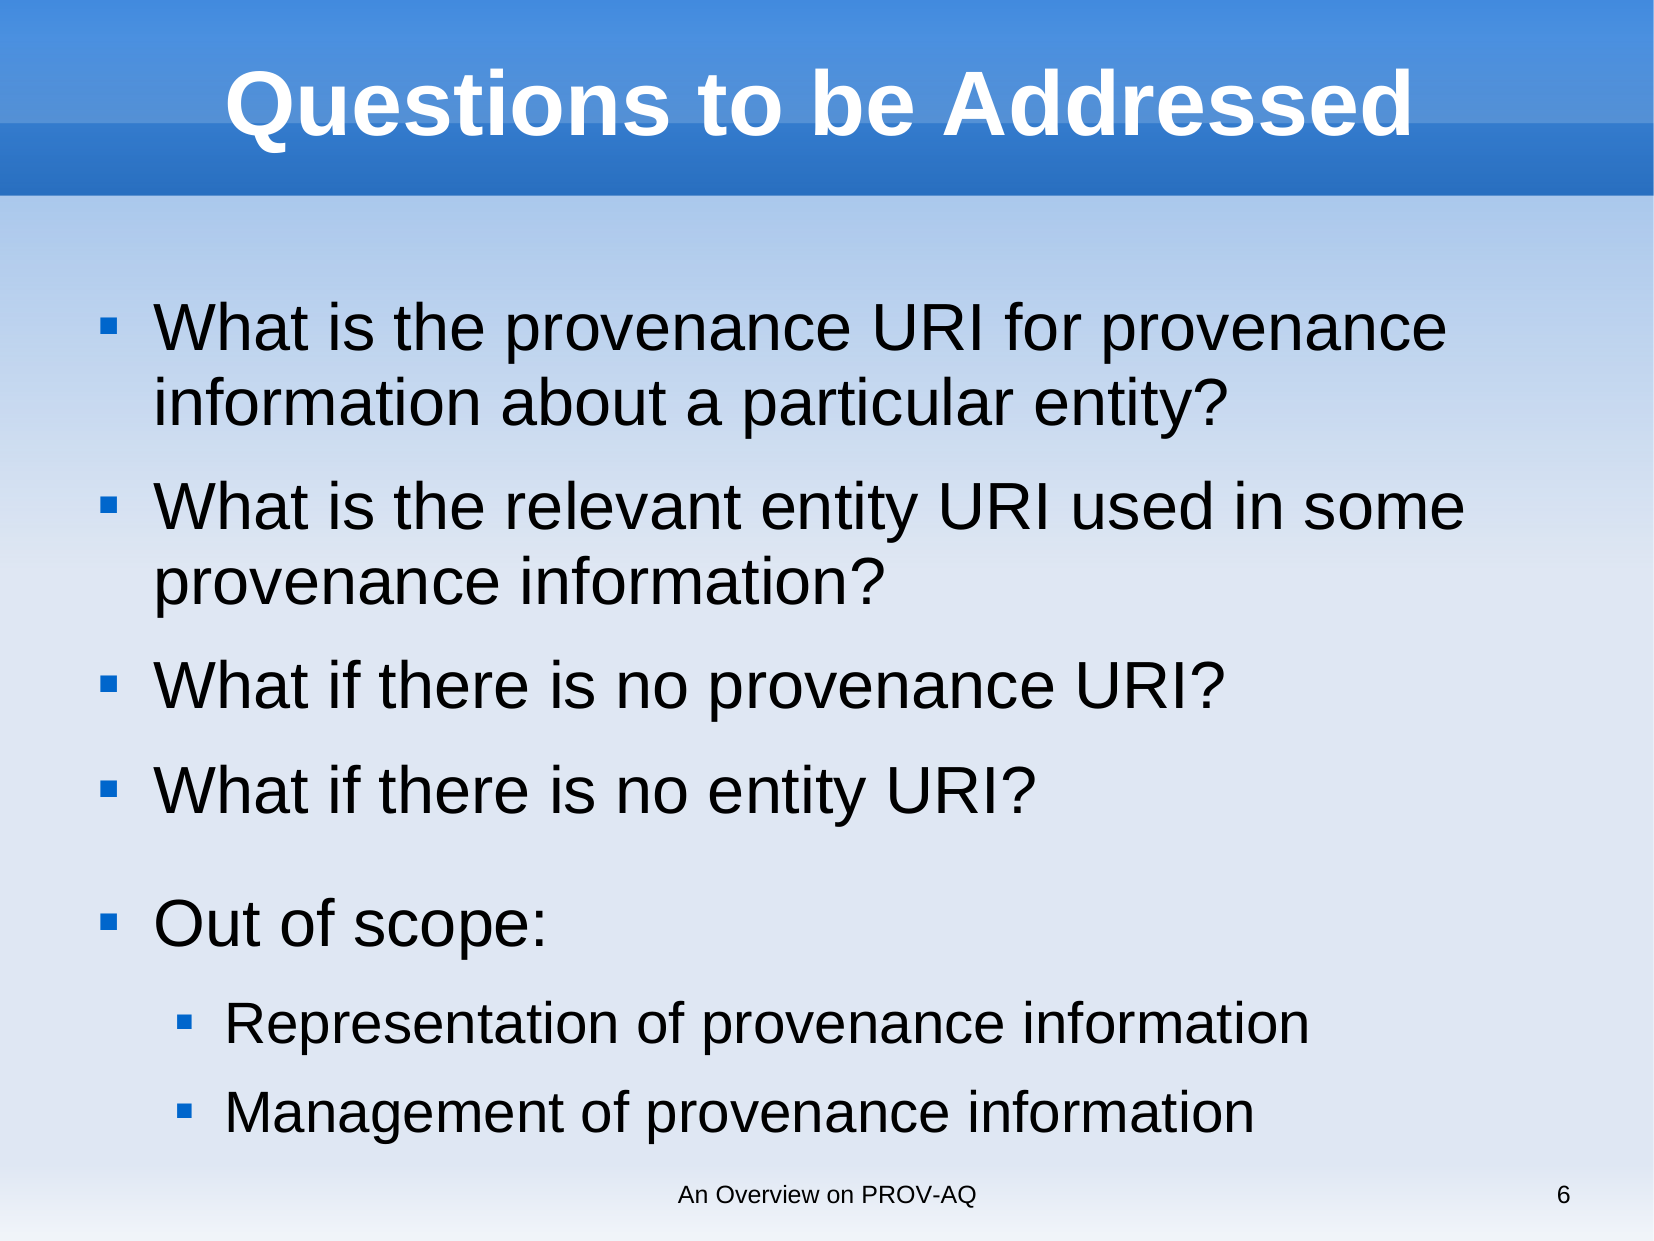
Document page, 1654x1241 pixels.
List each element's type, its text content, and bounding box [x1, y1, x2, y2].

title Questions to be Addressed [76, 0, 1565, 208]
list What is the provenance URI for provenance information about a particular entity? What is the relevant entity URI used in some provenance information? What if there is no provenance URI? What if there is no entity URI? Out of scope: Representation of provenance information Management of provenance information [82, 290, 1571, 1145]
picture [0, 0, 1654, 1241]
